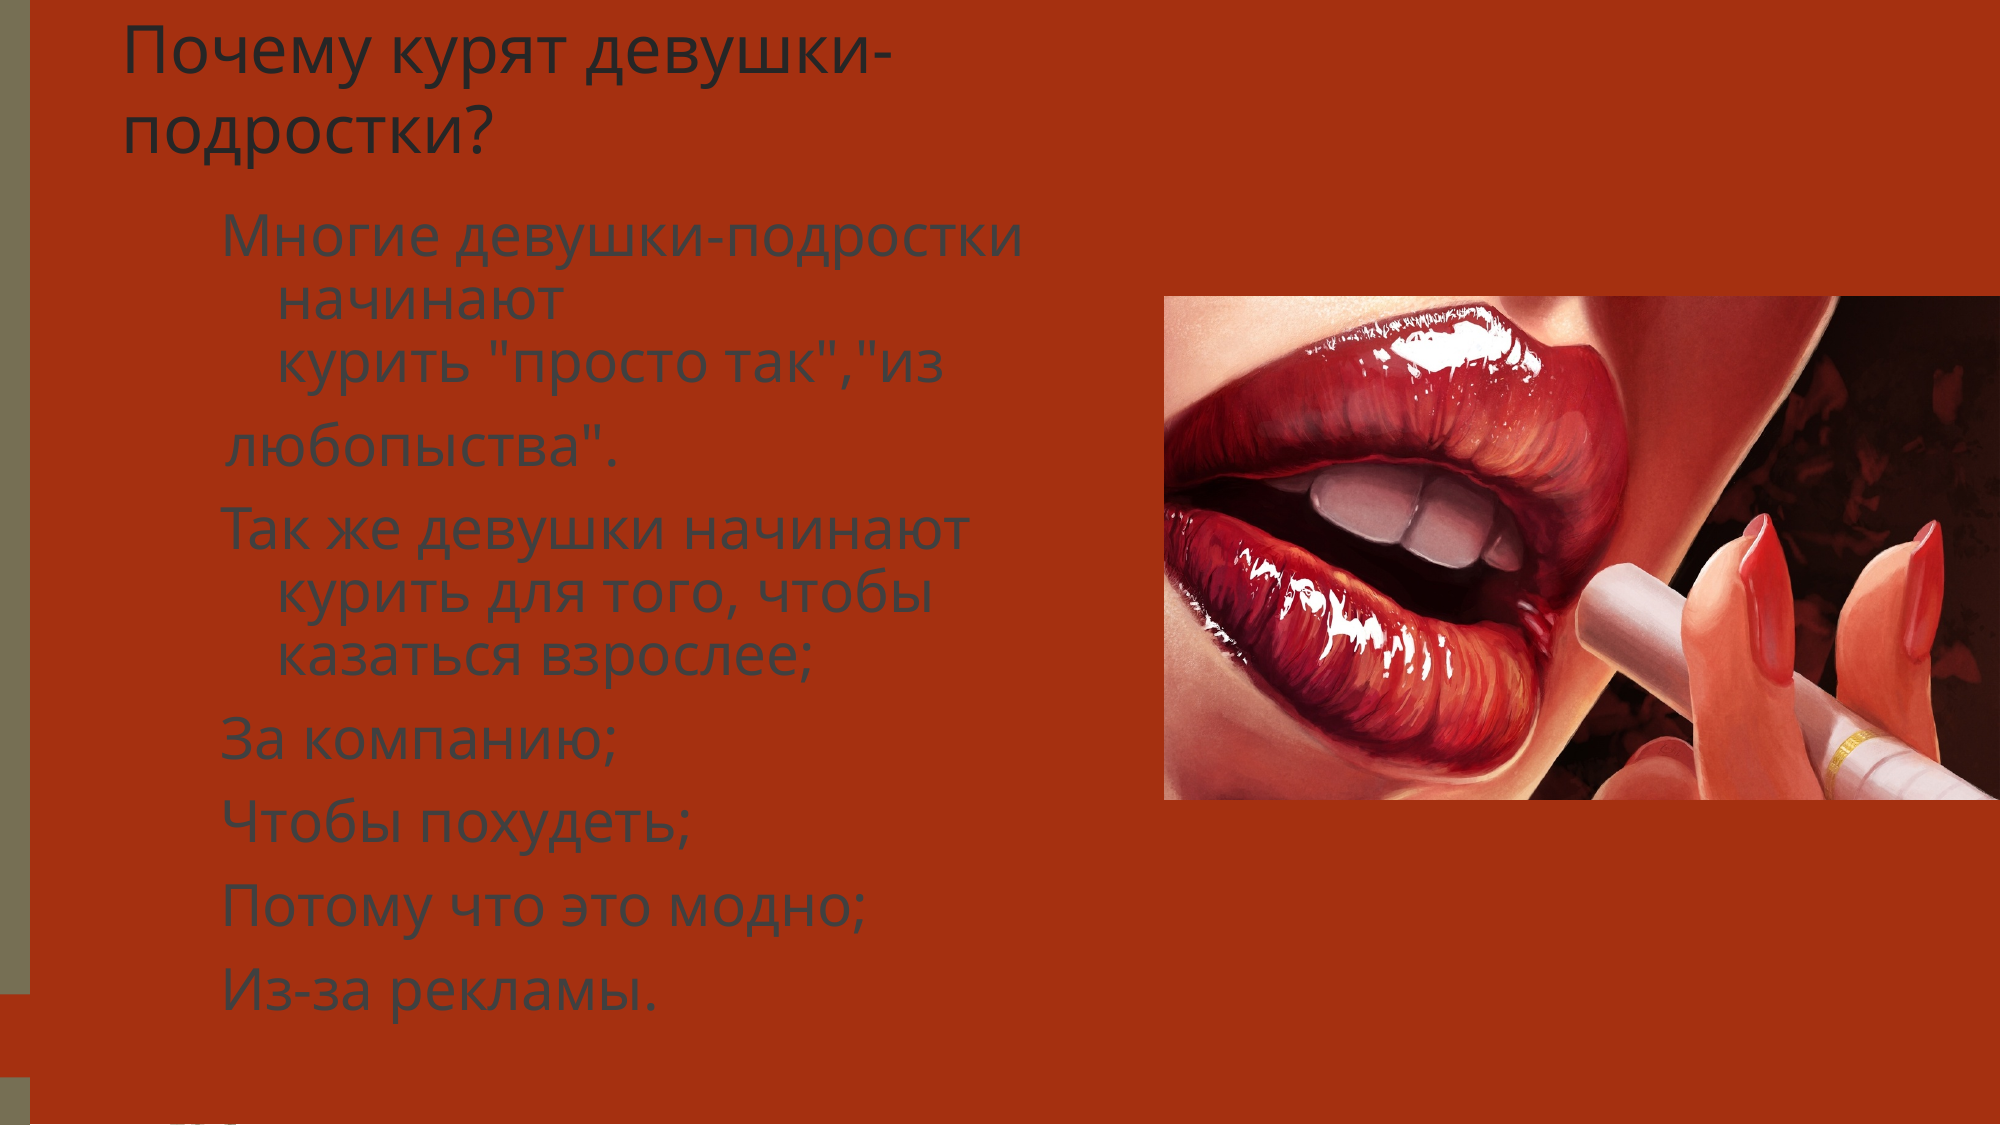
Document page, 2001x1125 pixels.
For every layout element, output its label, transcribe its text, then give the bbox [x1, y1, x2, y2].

title Почему курят девушки-подростки? [106, 0, 947, 186]
text_box [0, 0, 2000, 1125]
list Многие девушки-подростки начинают курить "просто так","из любопыства". Так же девушки начинают курить для того, чтобы казаться взрослее; За компанию; Чтобы похудеть; Потому что это модно; Из-за рекламы. [148, 199, 1155, 1125]
picture [1164, 296, 2000, 800]
